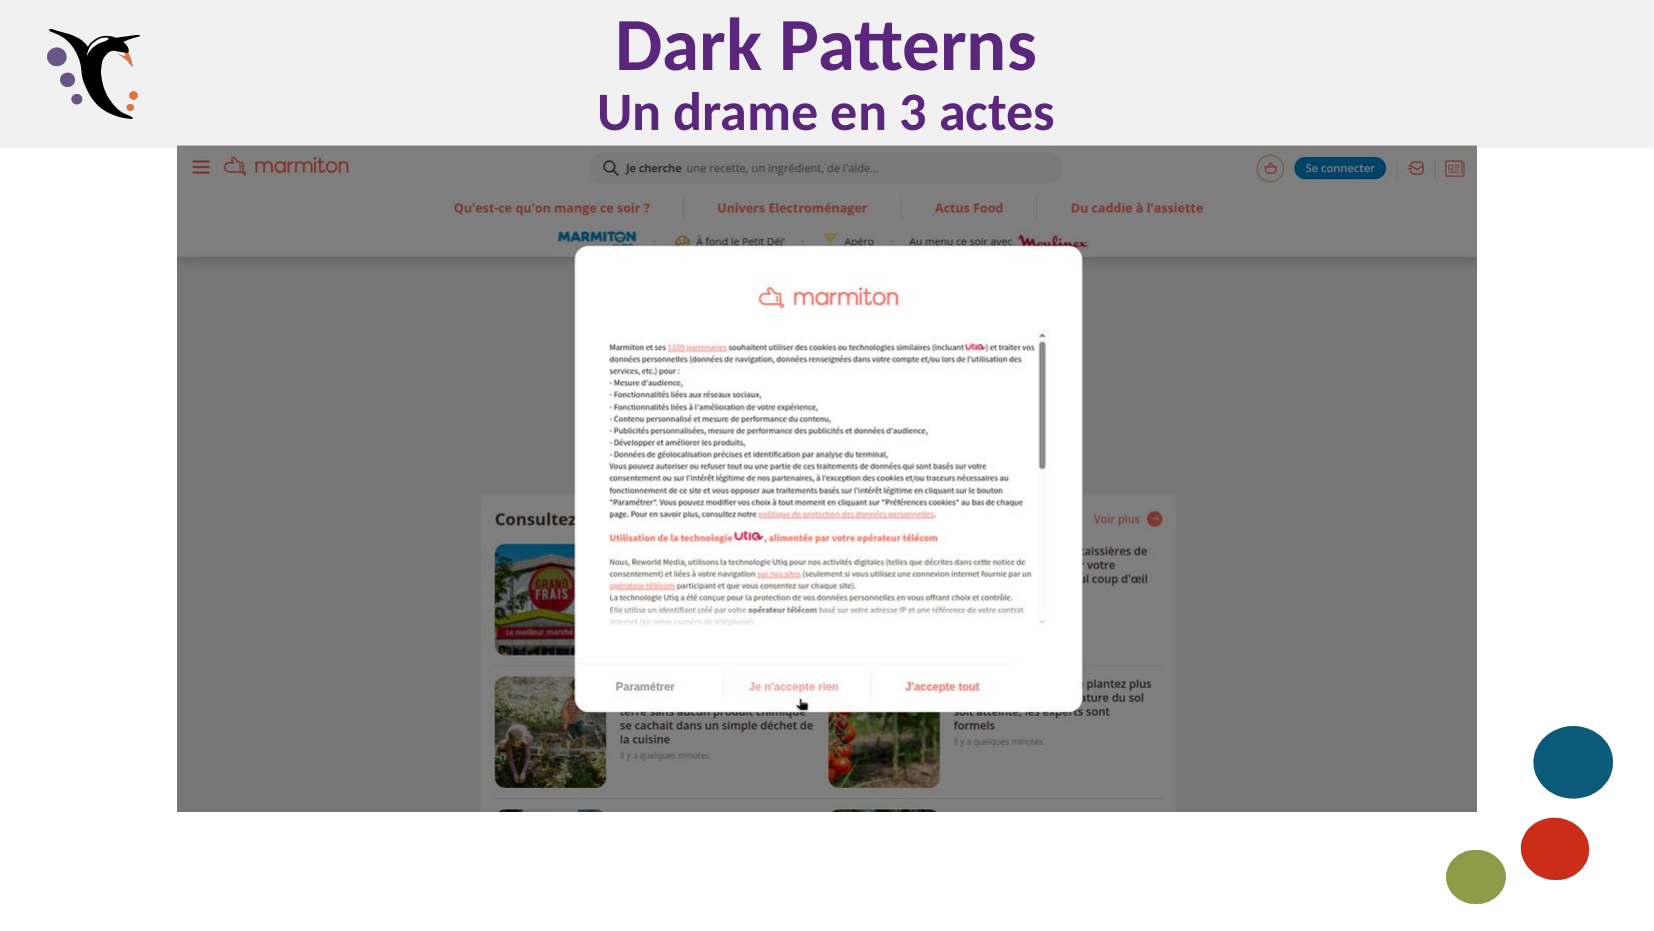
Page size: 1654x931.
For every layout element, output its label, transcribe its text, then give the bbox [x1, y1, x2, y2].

title Dark Patterns Un drame en 3 actes [82, 1, 1571, 157]
picture [47, 29, 82, 119]
picture [177, 145, 1613, 904]
